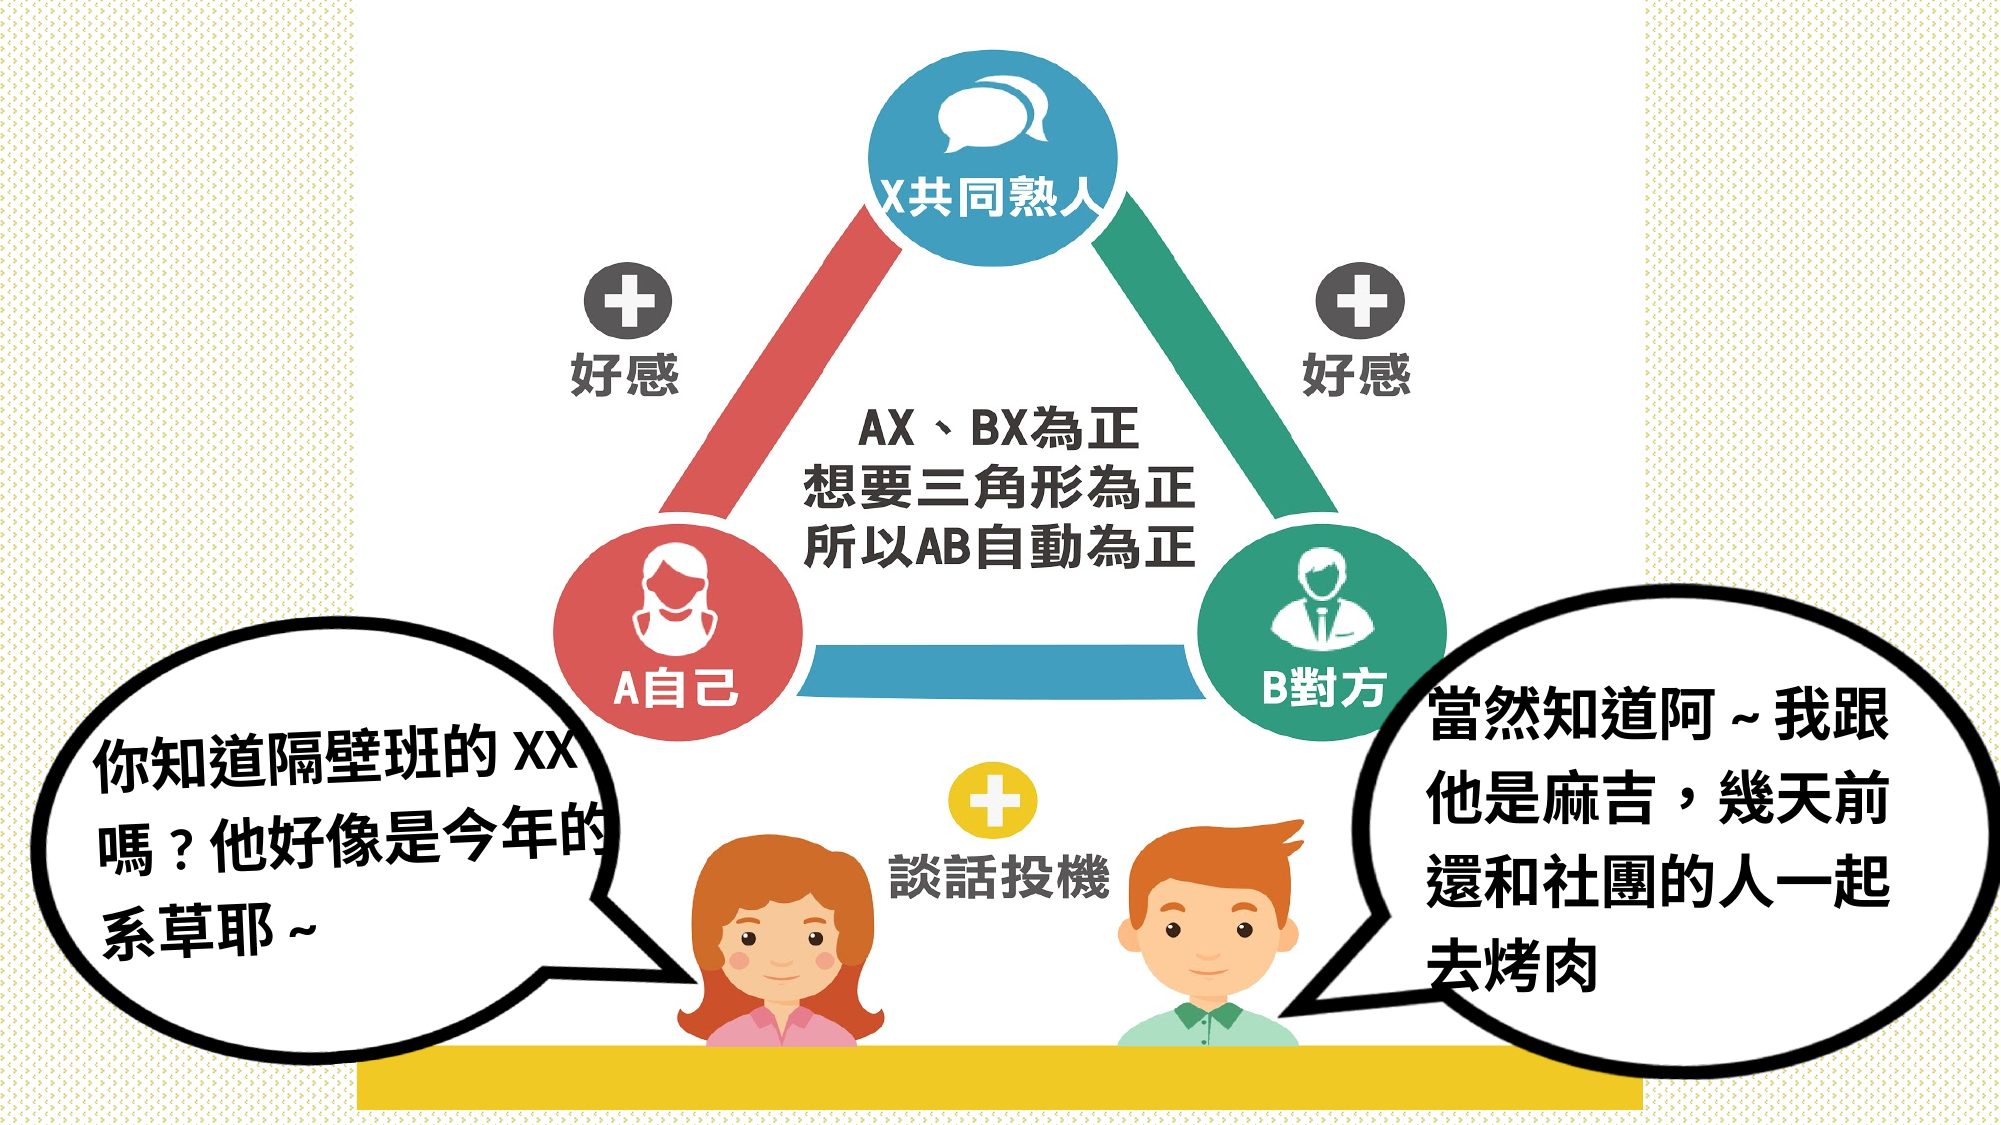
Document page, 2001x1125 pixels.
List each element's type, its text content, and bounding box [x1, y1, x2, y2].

text_box 當然知道阿~我跟他是麻吉，幾天前還和社團的人一起去烤肉 [1410, 655, 1951, 1004]
text_box [133, 582, 486, 631]
text_box 你知道隔壁班的XX嗎?他好像是今年的 系草耶~ [74, 685, 639, 974]
picture [11, 0, 2000, 1125]
